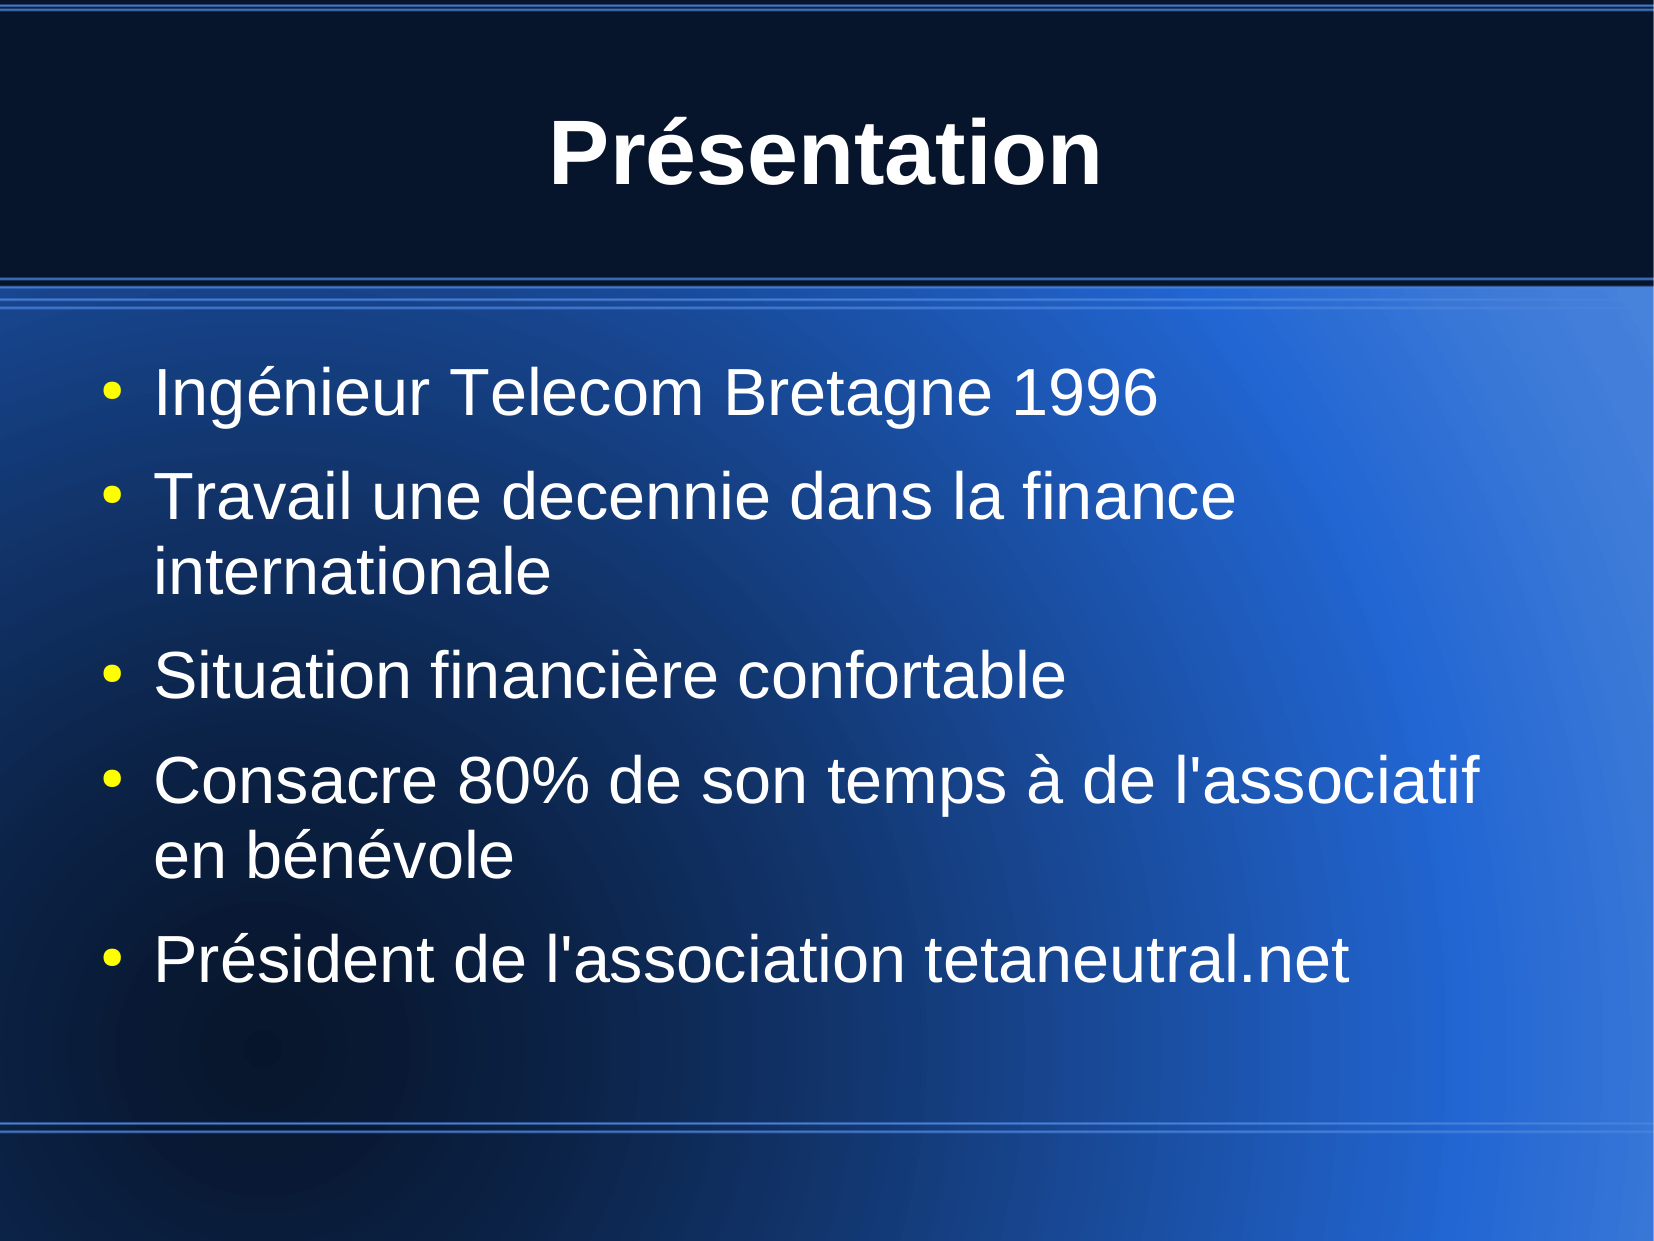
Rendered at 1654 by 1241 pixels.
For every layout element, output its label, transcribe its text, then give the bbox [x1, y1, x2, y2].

list Ingénieur Telecom Bretagne 1996 Travail une decennie dans la finance internationale Situation financière confortable Consacre 80% de son temps à de l'associatif en bénévole Président de l'association tetaneutral.net [82, 355, 1571, 1174]
title Présentation [82, 49, 1571, 257]
picture [0, 0, 1654, 1241]
